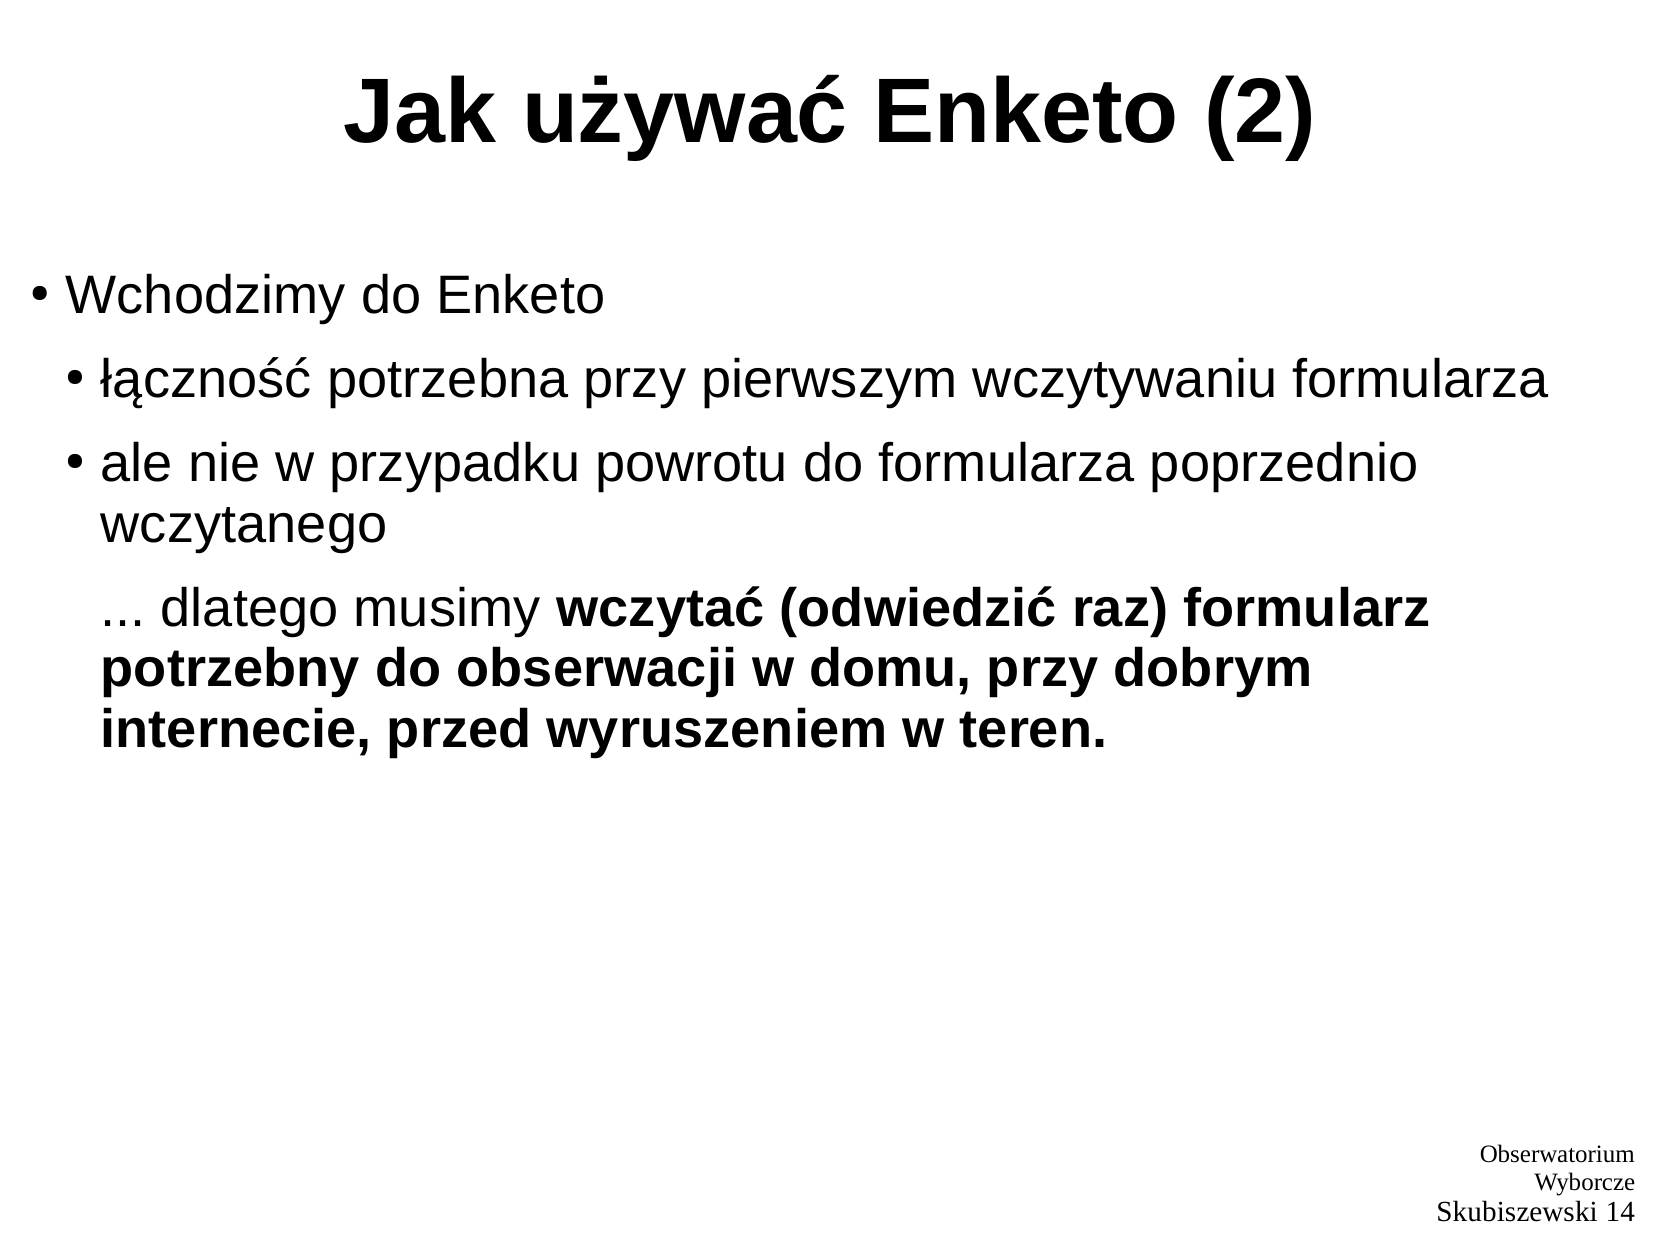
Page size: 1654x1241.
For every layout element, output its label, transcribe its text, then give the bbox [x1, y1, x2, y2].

title Jak używać Enketo (2) [86, 60, 1575, 180]
list Wchodzimy do Enketo łączność potrzebna przy pierwszym wczytywaniu formularza ale nie w przypadku powrotu do formularza poprzednio wczytanego ... dlatego musimy wczytać (odwiedzić raz) formularz potrzebny do obserwacji w domu, przy dobrym internecie, przed wyruszeniem w teren. [30, 180, 1583, 1156]
